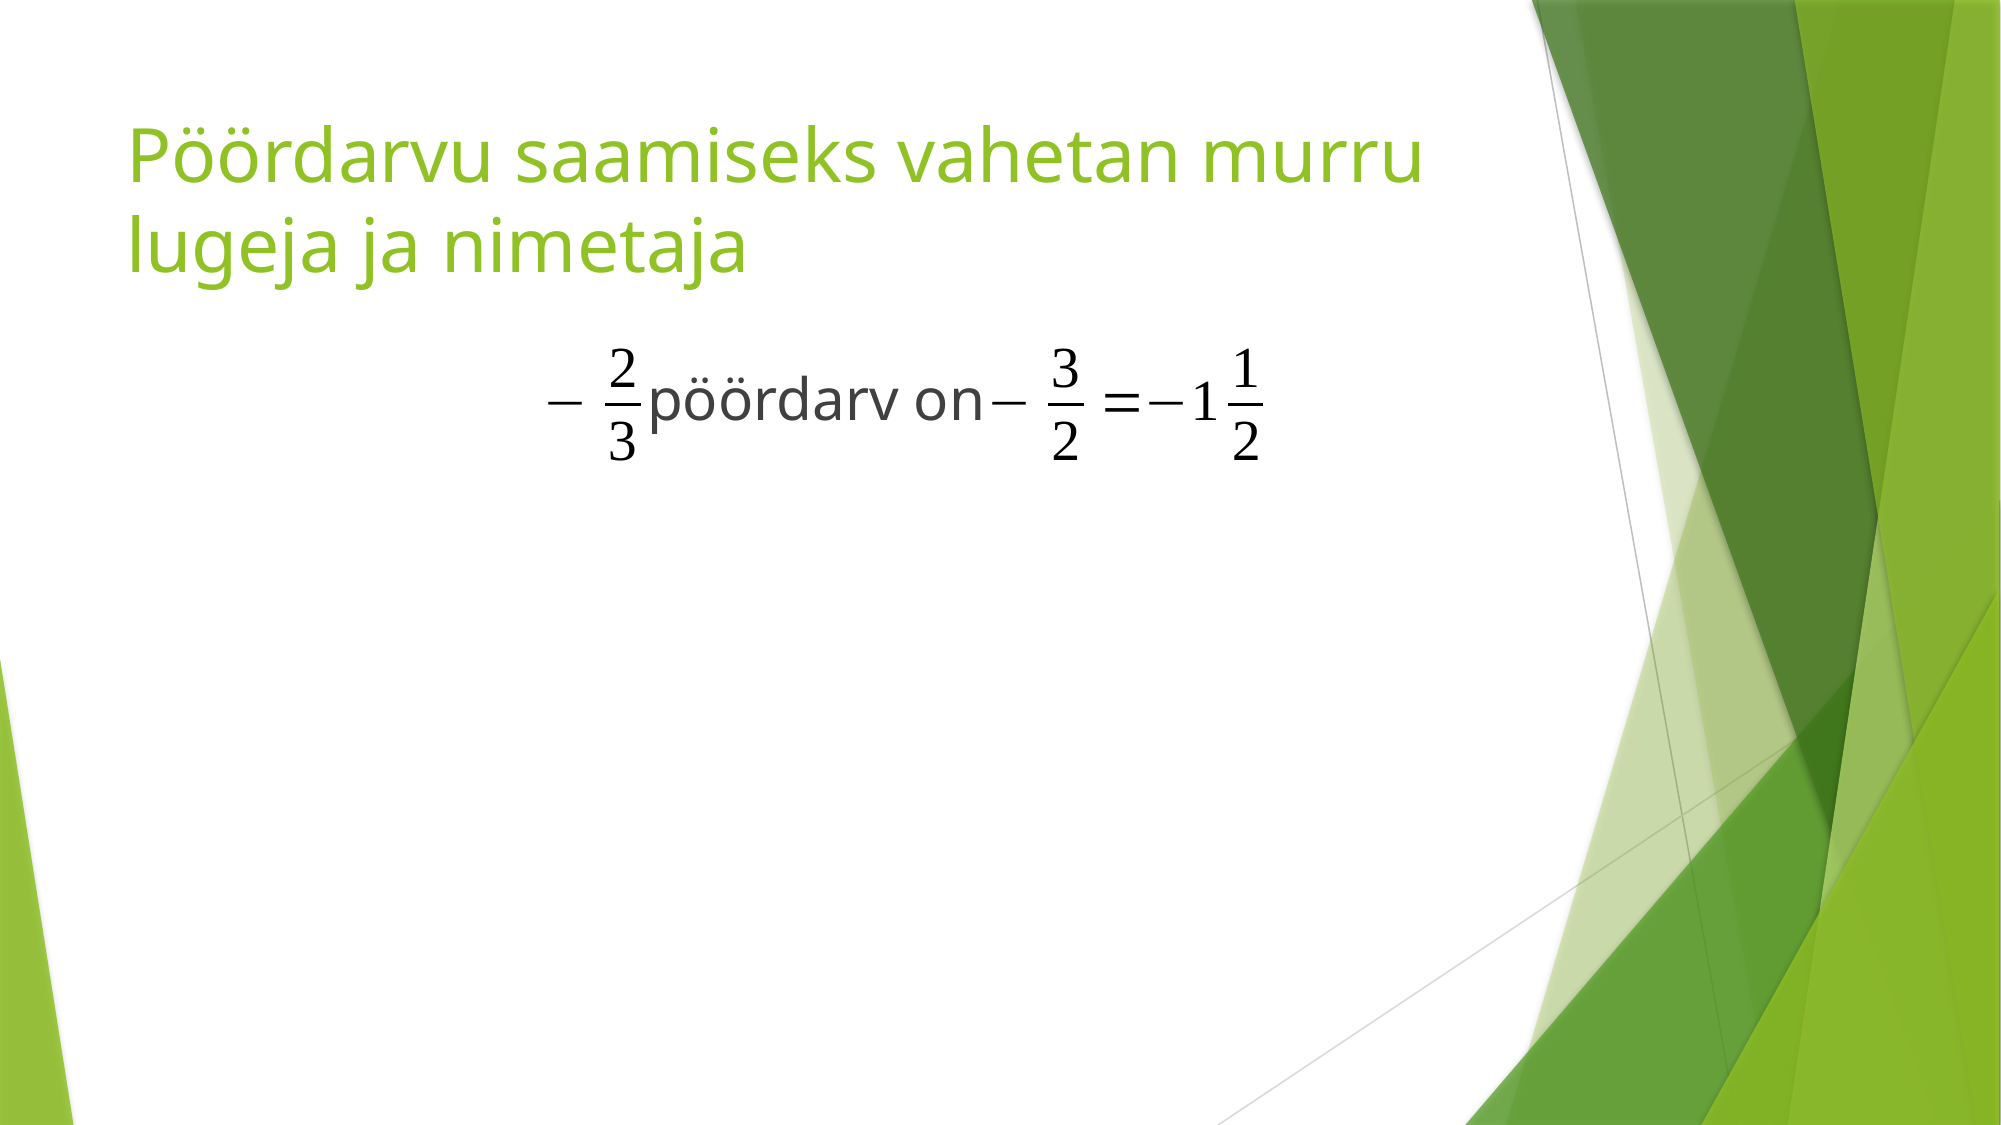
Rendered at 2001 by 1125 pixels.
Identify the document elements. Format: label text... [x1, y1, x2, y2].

chart [537, 335, 650, 473]
title Pöördarvu saamiseks vahetan murru lugeja ja nimetaja [111, 99, 1522, 317]
list pöördarv on [111, 354, 1522, 992]
chart [980, 335, 1273, 473]
